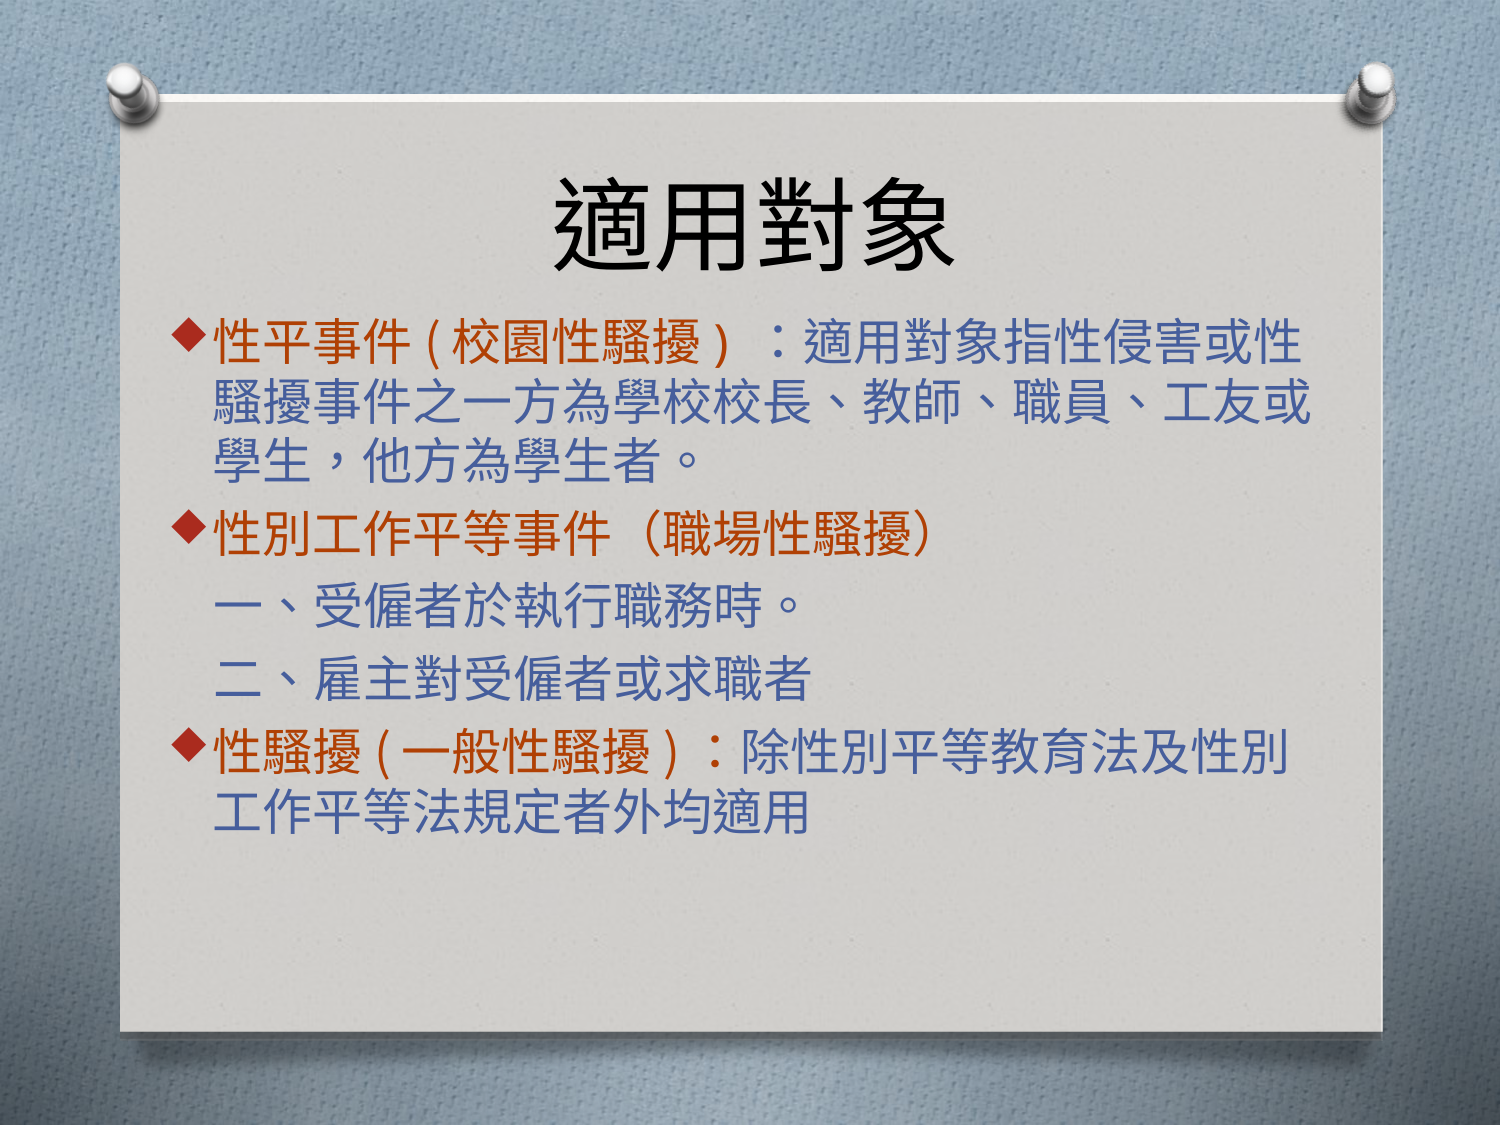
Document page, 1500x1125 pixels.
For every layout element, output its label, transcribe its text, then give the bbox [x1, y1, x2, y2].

list 性平事件(校園性騷擾) ：適用對象指性侵害或性騷擾事件之一方為學校校長、教師、職員、工友或學生，他方為學生者。 性別工作平等事件（職場性騷擾） 一、受僱者於執行職務時。 二、雇主對受僱者或求職者 性騷擾(一般性騷擾)：除性別平等教育法及性別工作平等法規定者外均適用 [152, 302, 1353, 965]
picture [0, 0, 1500, 1125]
title 適用對象 [242, 148, 1270, 291]
